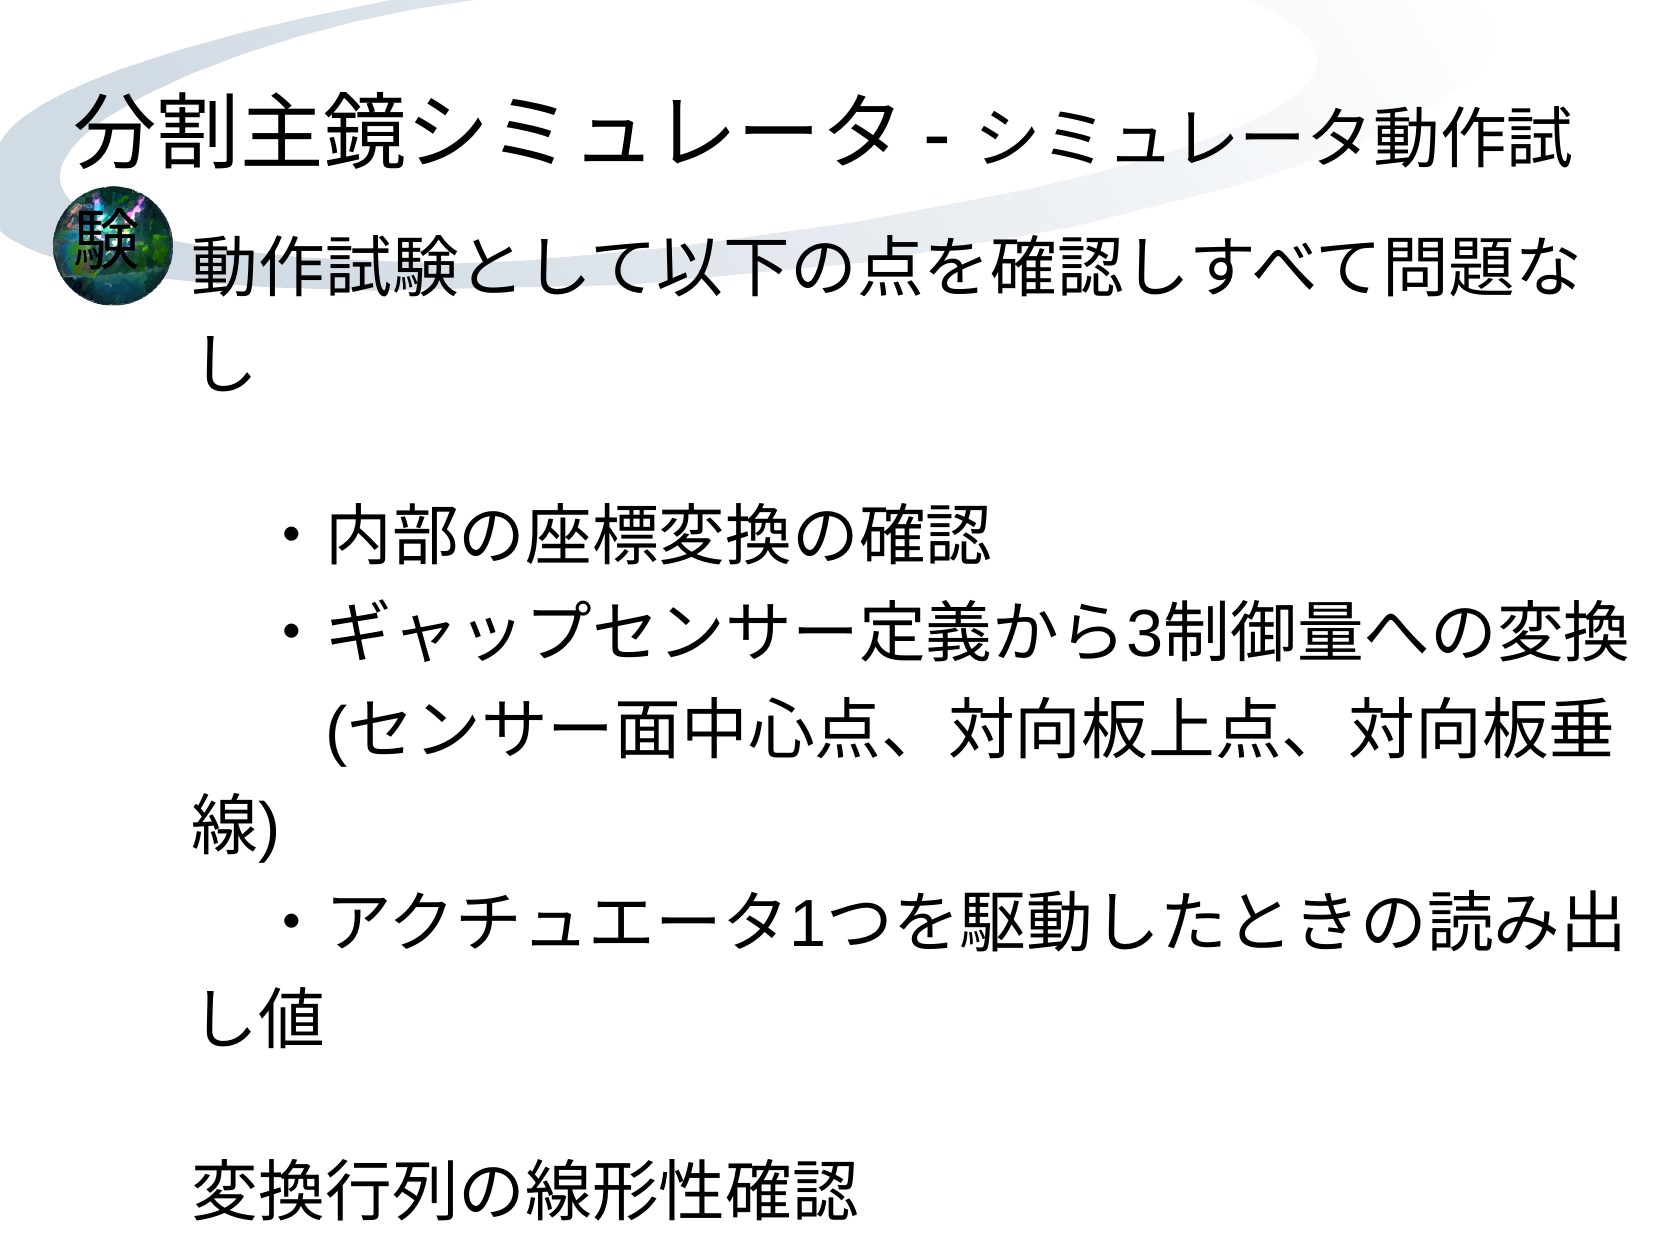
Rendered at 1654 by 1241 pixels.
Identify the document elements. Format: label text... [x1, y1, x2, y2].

text_box 動作試験として以下の点を確認しすべて問題なし ・内部の座標変換の確認 ・ギャップセンサー定義から3制御量への変換 (センサー面中心点、対向板上点、対向板垂線) ・アクチュエータ1つを駆動したときの読み出し値 変換行列の線形性確認 1um駆動に対する反応で変換行列を作成 1mm駆動に対して以下の二つの差を求めた ・変換行列で変換した読み出し値 ・座標変換を追うことで求めた読み出し値 => 読み出し値のエラー絶対値平均 : 1e-10 mm [177, 206, 1654, 1204]
text_box 分割主鏡シミュレータ - シミュレータ動作試験 [59, 59, 1595, 167]
picture [43, 175, 182, 314]
